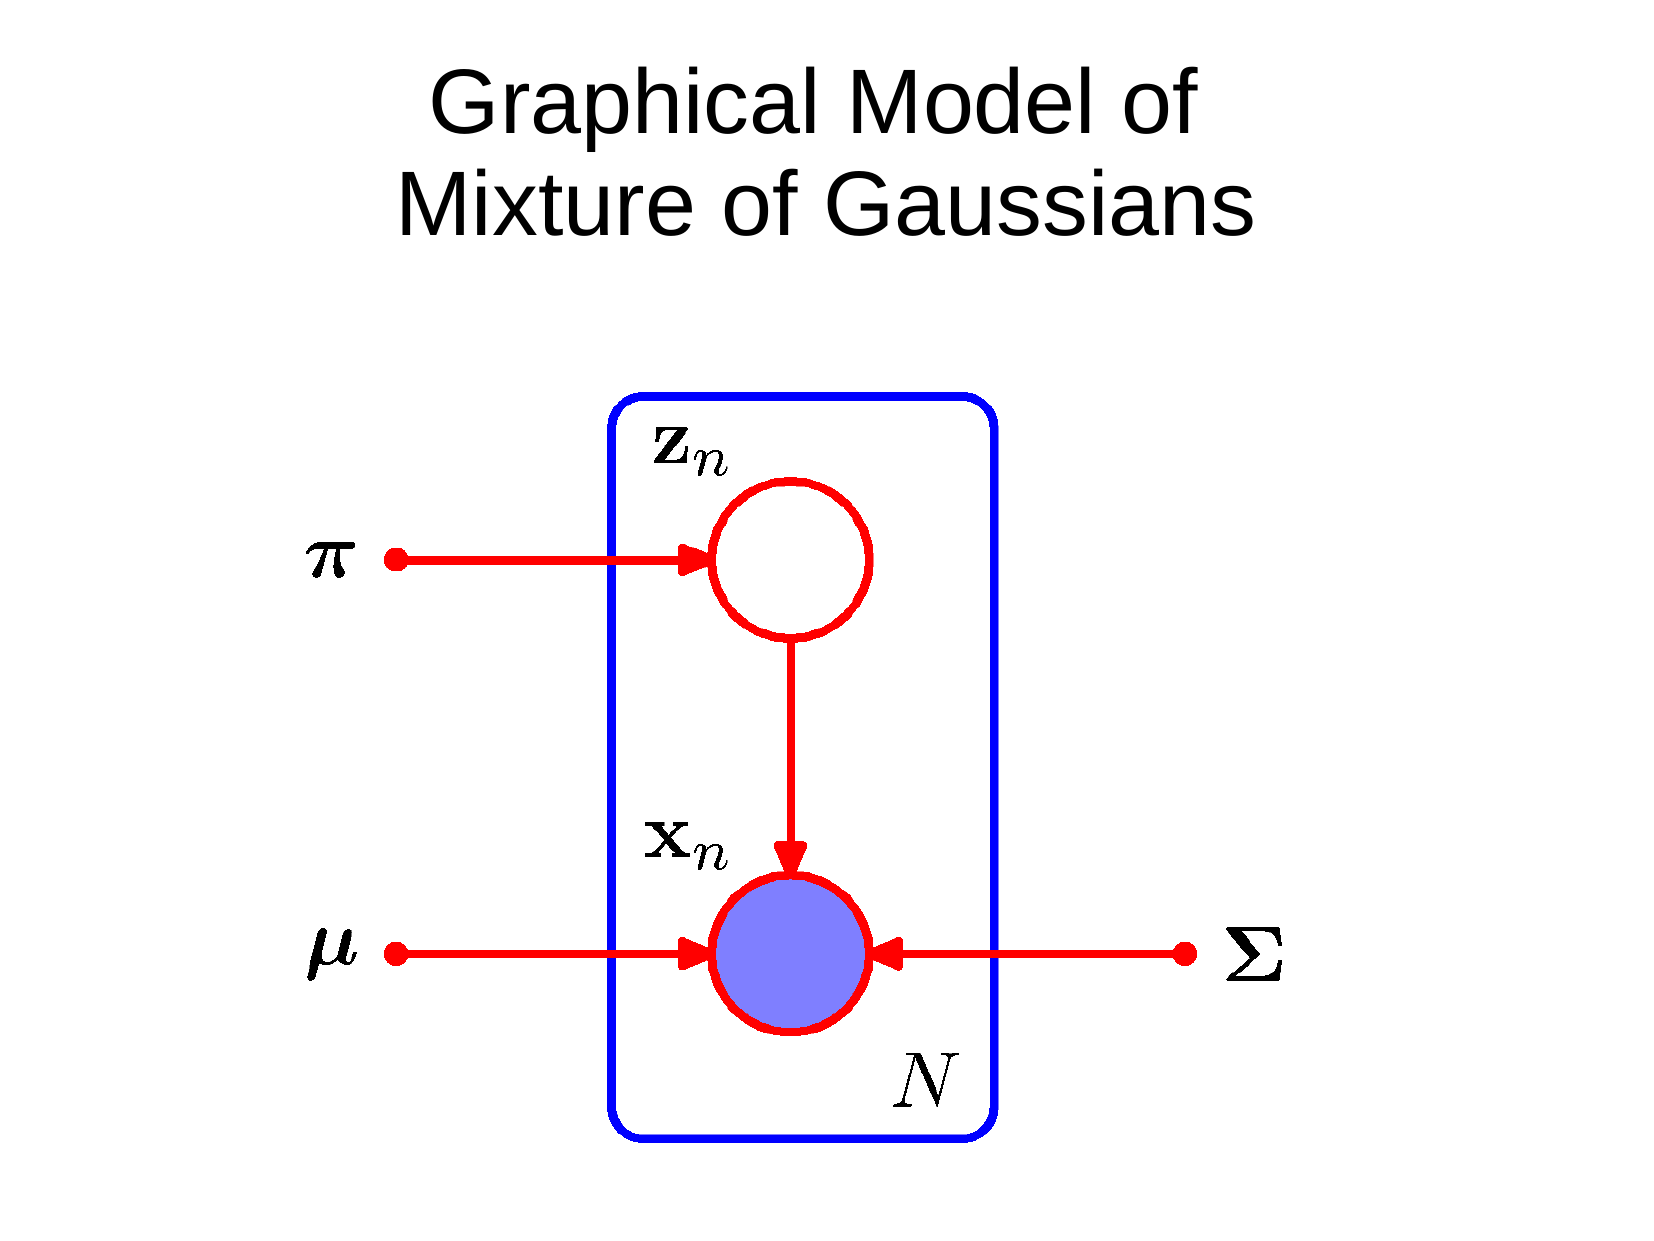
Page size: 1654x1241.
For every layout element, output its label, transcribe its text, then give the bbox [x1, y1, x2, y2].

picture [289, 385, 1291, 1156]
title Graphical Model of Mixture of Gaussians [82, 49, 1571, 257]
